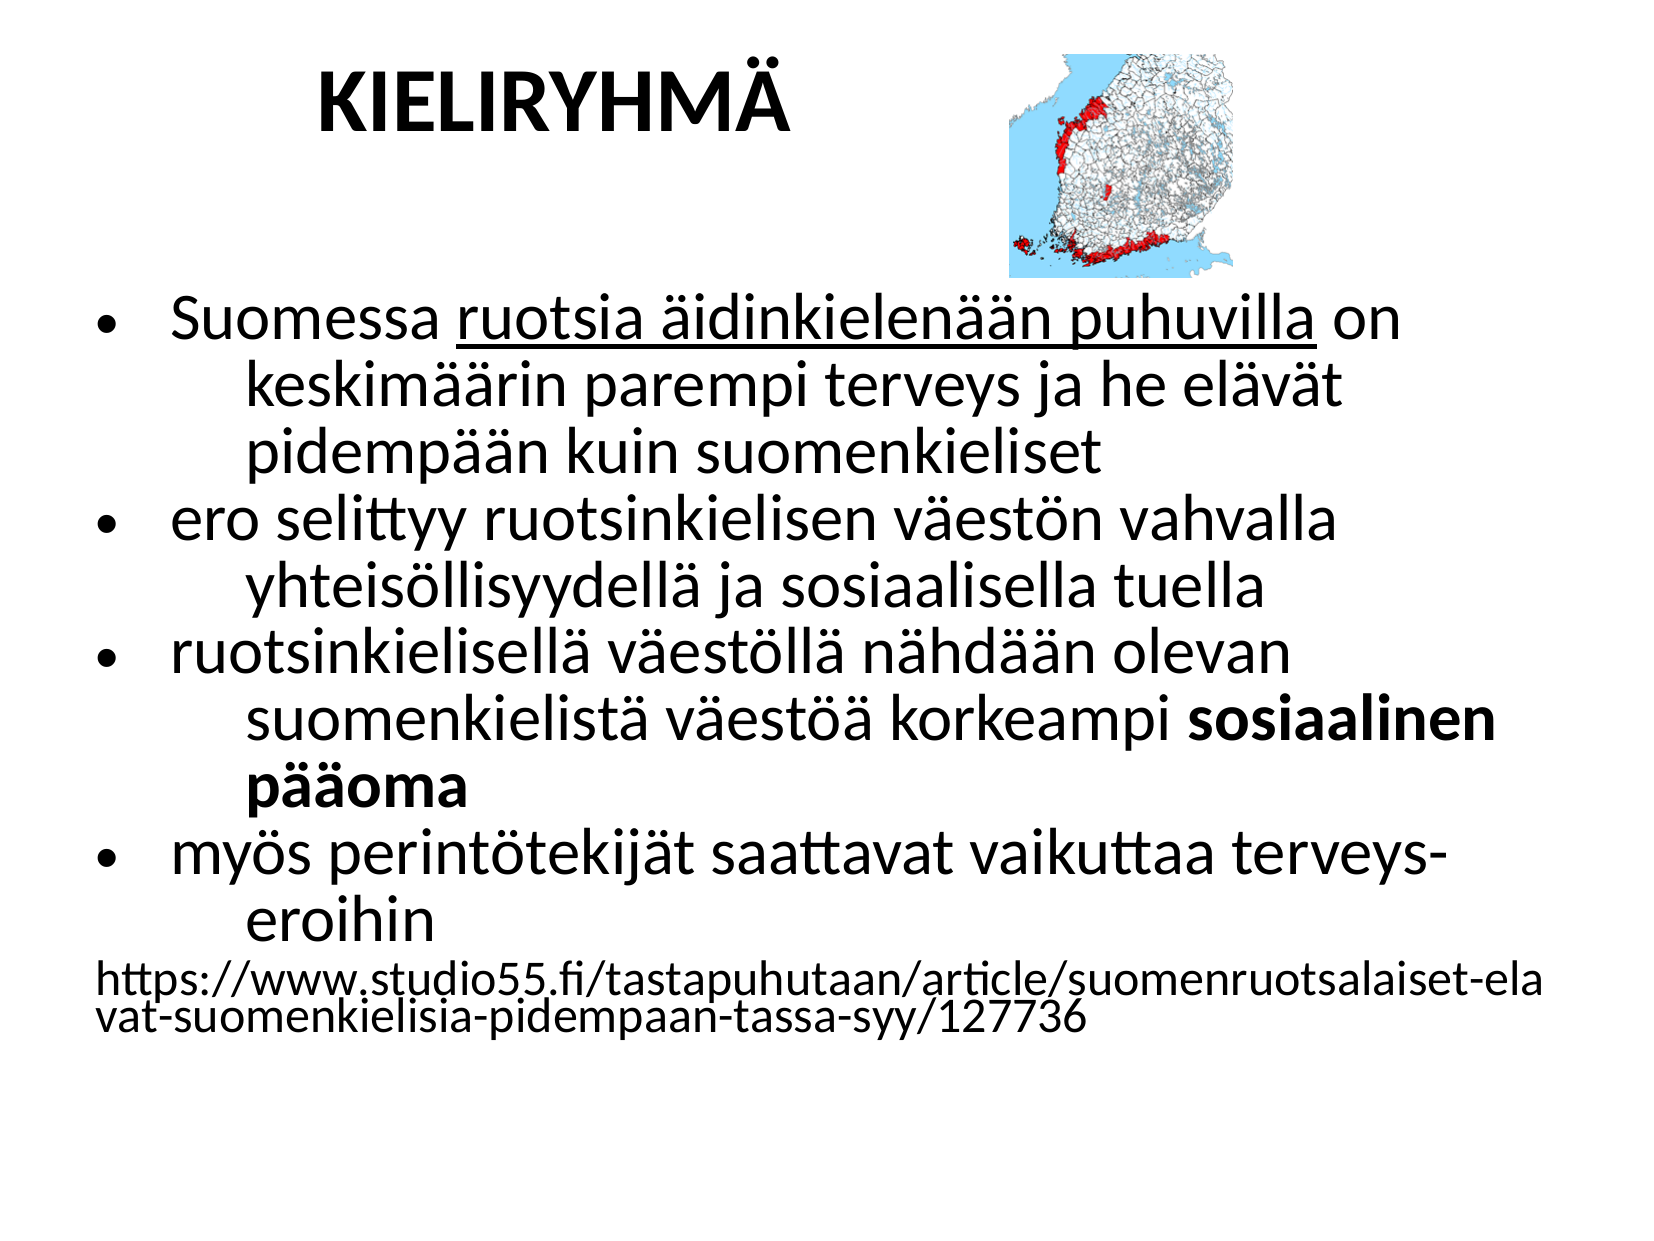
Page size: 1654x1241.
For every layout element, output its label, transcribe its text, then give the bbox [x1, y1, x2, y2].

text_box Suomessa ruotsia äidinkielenään puhuvilla on keskimäärin parempi terveys ja he elävät pidempään kuin suomenkieliset ero selittyy ruotsinkielisen väestön vahvalla yhteisöllisyydellä ja sosiaalisella tuella ruotsinkielisellä väestöllä nähdään olevan suomenkielistä väestöä korkeampi sosiaalinen pääoma myös perintötekijät saattavat vaikuttaa terveys-eroihin https://www.studio55.fi/tastapuhutaan/article/suomenruotsalaiset-elavat-suomenkielisia-pidempaan-tassa-syy/127736 [80, 282, 1571, 1241]
picture [1009, 54, 1233, 278]
text_box KIELIRYHMÄ [302, 54, 1009, 182]
